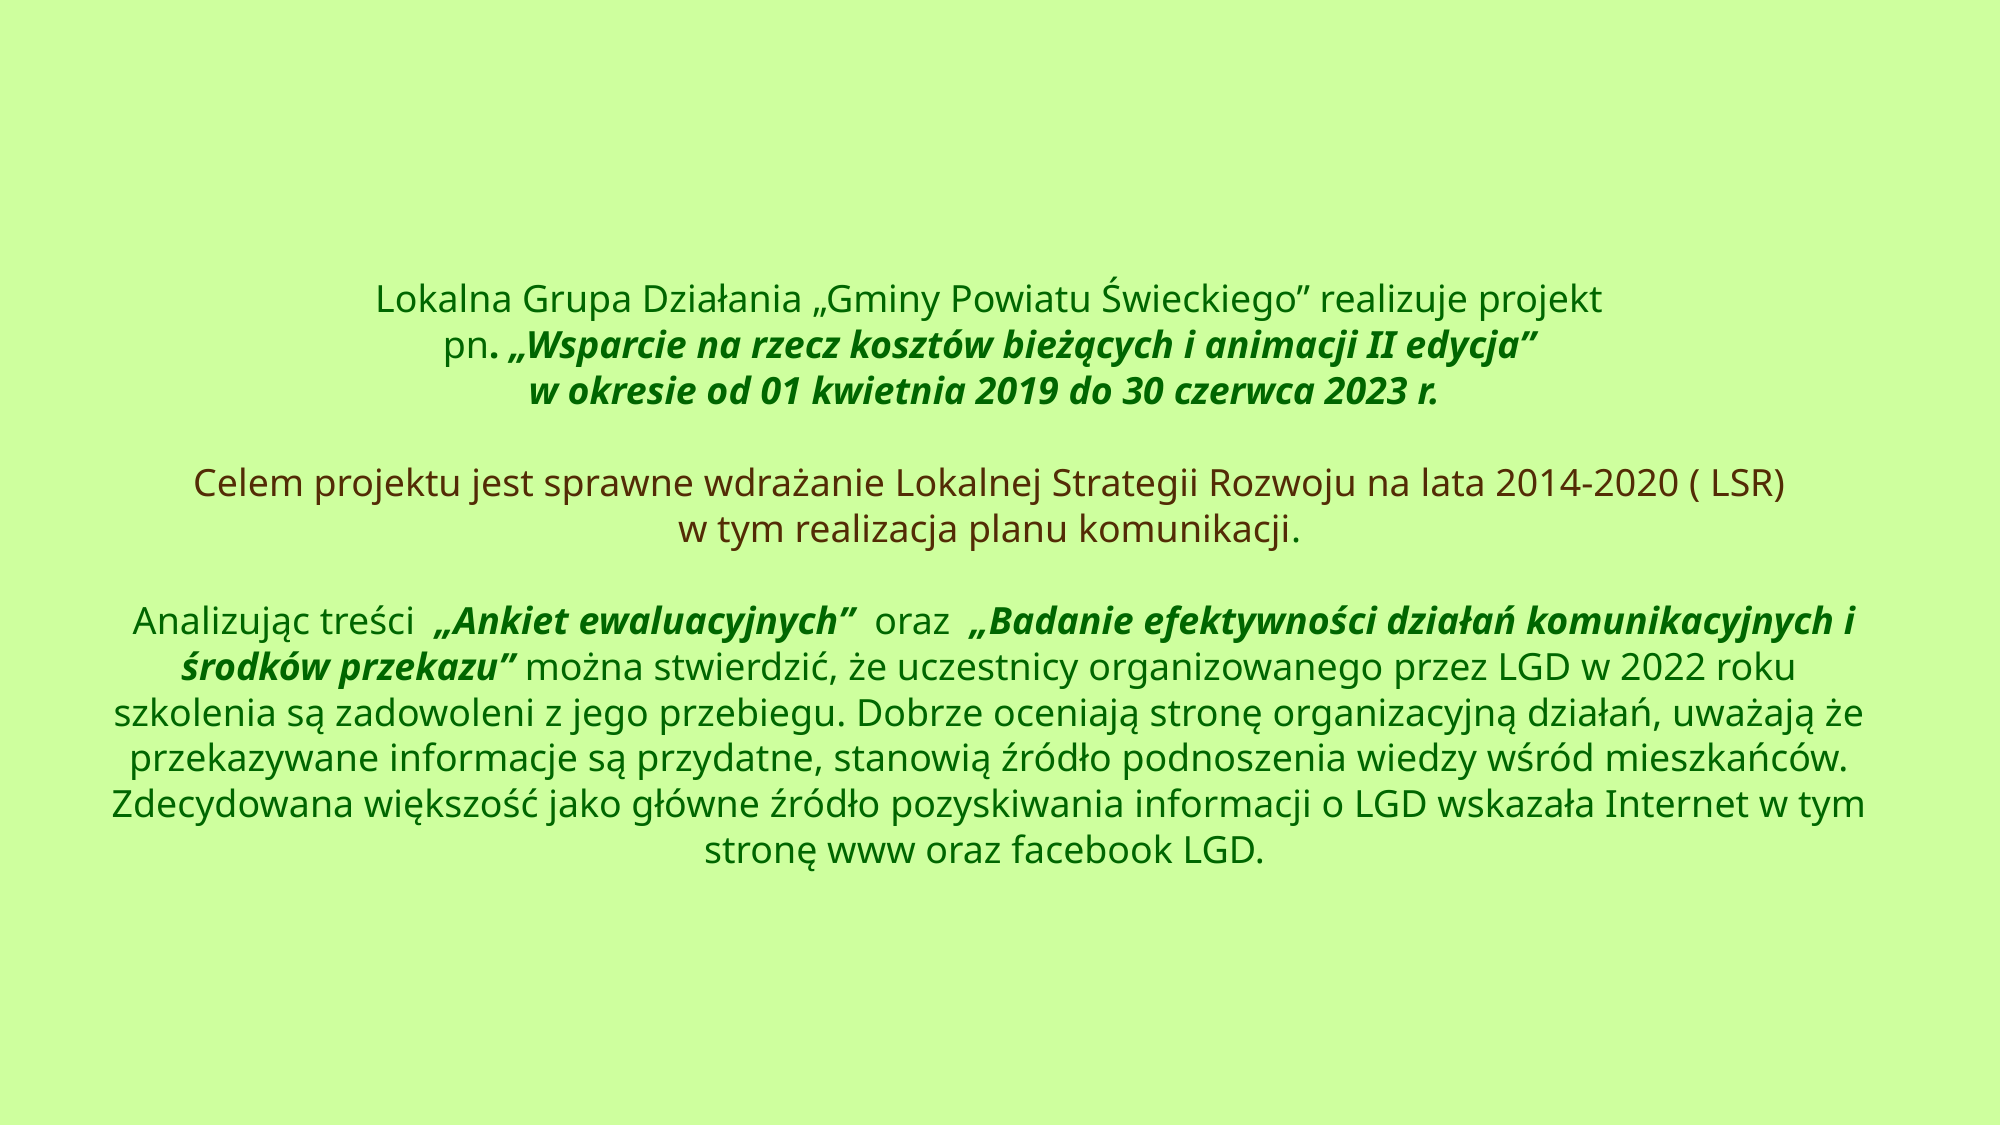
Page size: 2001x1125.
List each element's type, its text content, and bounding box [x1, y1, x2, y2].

title Lokalna Grupa Działania „Gminy Powiatu Świeckiego” realizuje projekt pn. „Wsparcie na rzecz kosztów bieżących i animacji II edycja” w okresie od 01 kwietnia 2019 do 30 czerwca 2023 r. Celem projektu jest sprawne wdrażanie Lokalnej Strategii Rozwoju na lata 2014-2020 ( LSR) w tym realizacja planu komunikacji. Analizując treści „Ankiet ewaluacyjnych” oraz „Badanie efektywności działań komunikacyjnych i środków przekazu” można stwierdzić, że uczestnicy organizowanego przez LGD w 2022 roku szkolenia są zadowoleni z jego przebiegu. Dobrze oceniają stronę organizacyjną działań, uważają że przekazywane informacje są przydatne, stanowią źródło podnoszenia wiedzy wśród mieszkańców. Zdecydowana większość jako główne źródło pozyskiwania informacji o LGD wskazała Internet w tym stronę www oraz facebook LGD. [66, 66, 1894, 982]
